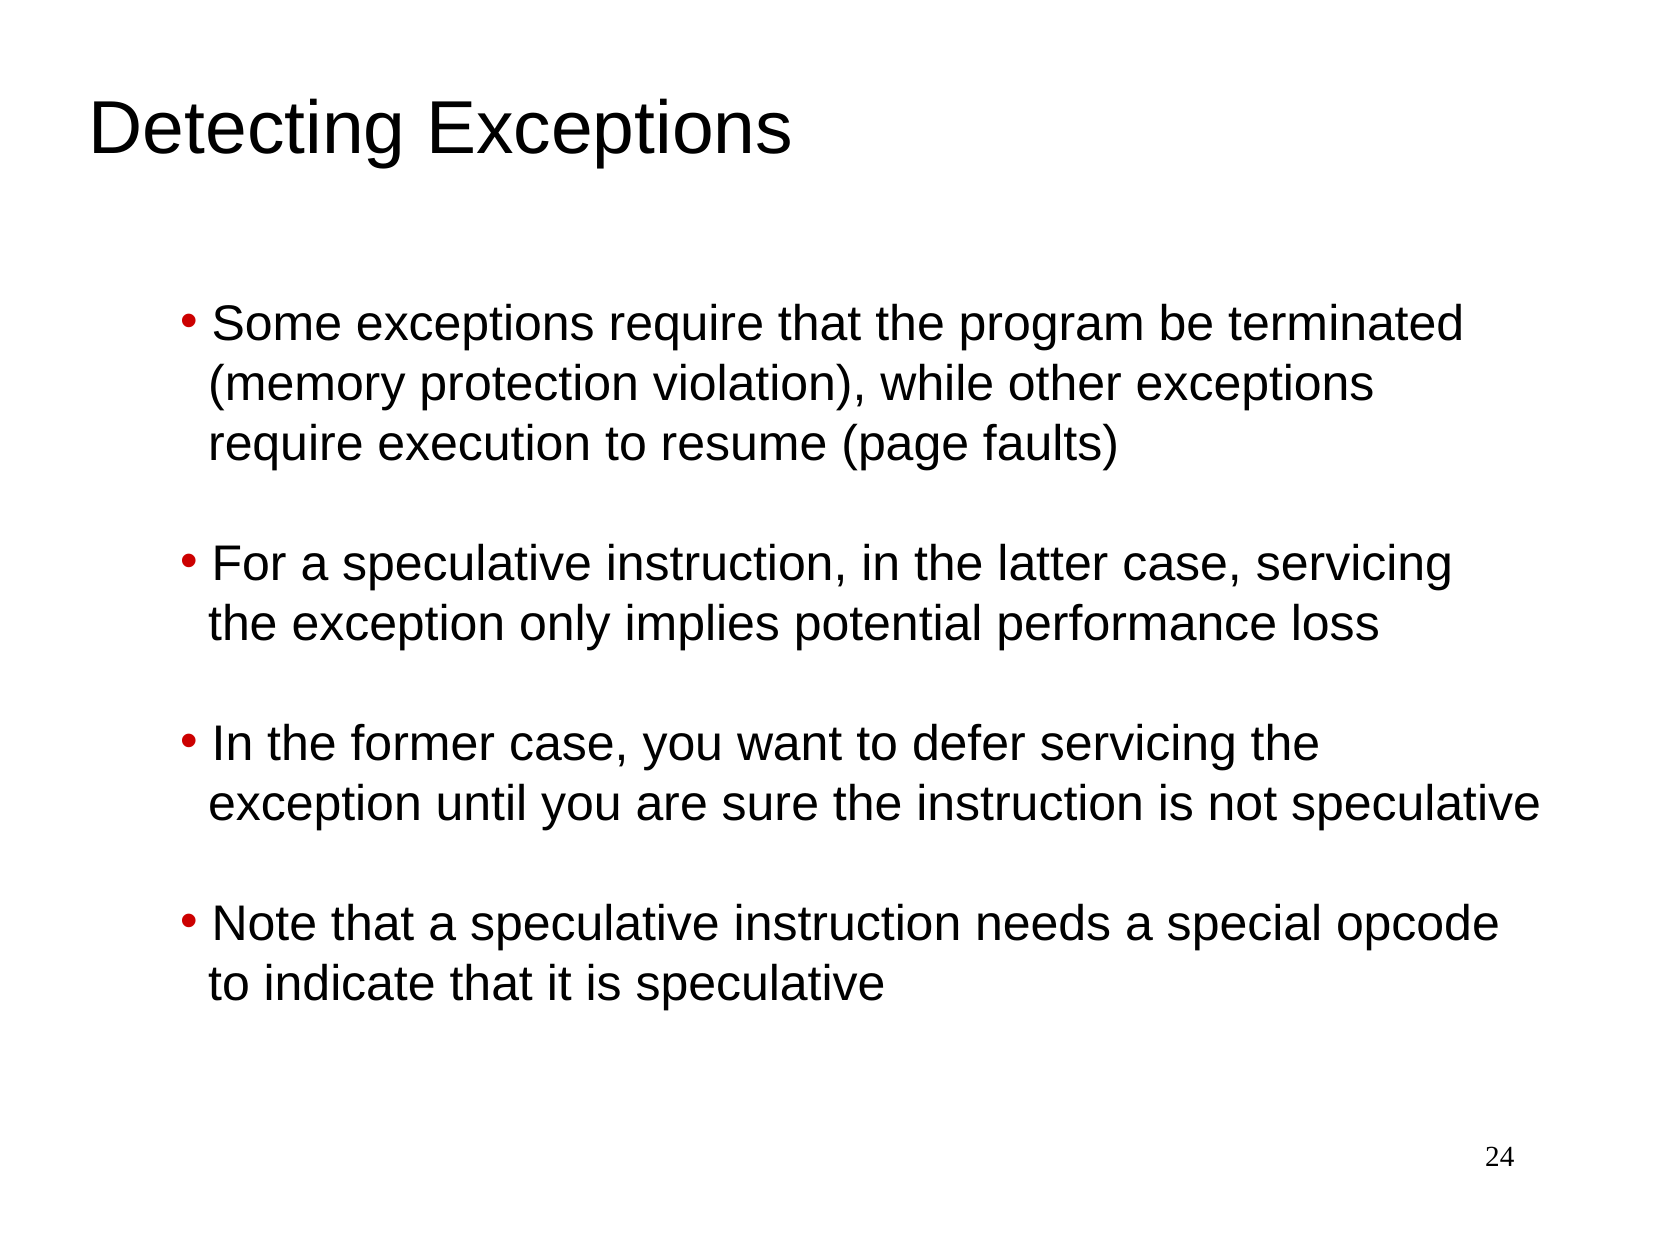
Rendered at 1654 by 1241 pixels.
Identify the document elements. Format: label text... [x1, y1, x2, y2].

text_box Detecting Exceptions [73, 71, 809, 177]
text_box <number> [1185, 1129, 1530, 1213]
text_box Some exceptions require that the program be terminated (memory protection violation), while other exceptions require execution to resume (page faults) For a speculative instruction, in the latter case, servicing the exception only implies potential performance loss In the former case, you want to defer servicing the exception until you are sure the instruction is not speculative Note that a speculative instruction needs a special opcode to indicate that it is speculative [165, 282, 1557, 1019]
